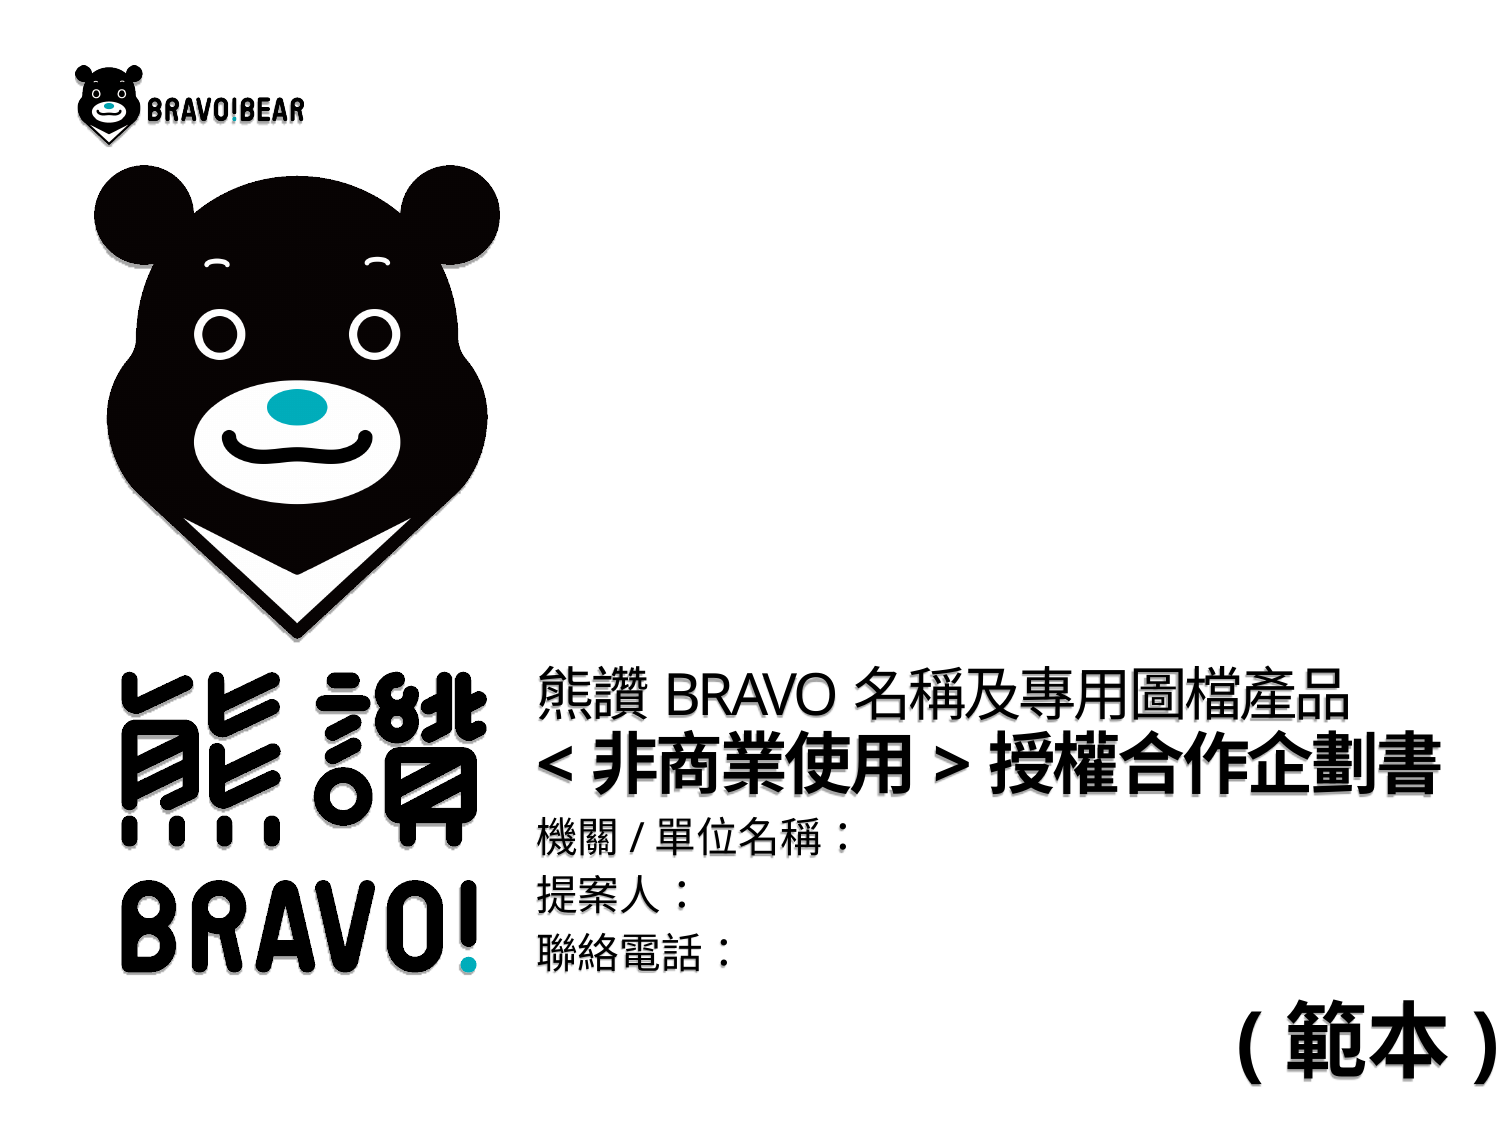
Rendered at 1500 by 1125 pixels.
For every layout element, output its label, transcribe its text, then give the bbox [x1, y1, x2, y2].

text_box (範本) [1221, 992, 1500, 1097]
